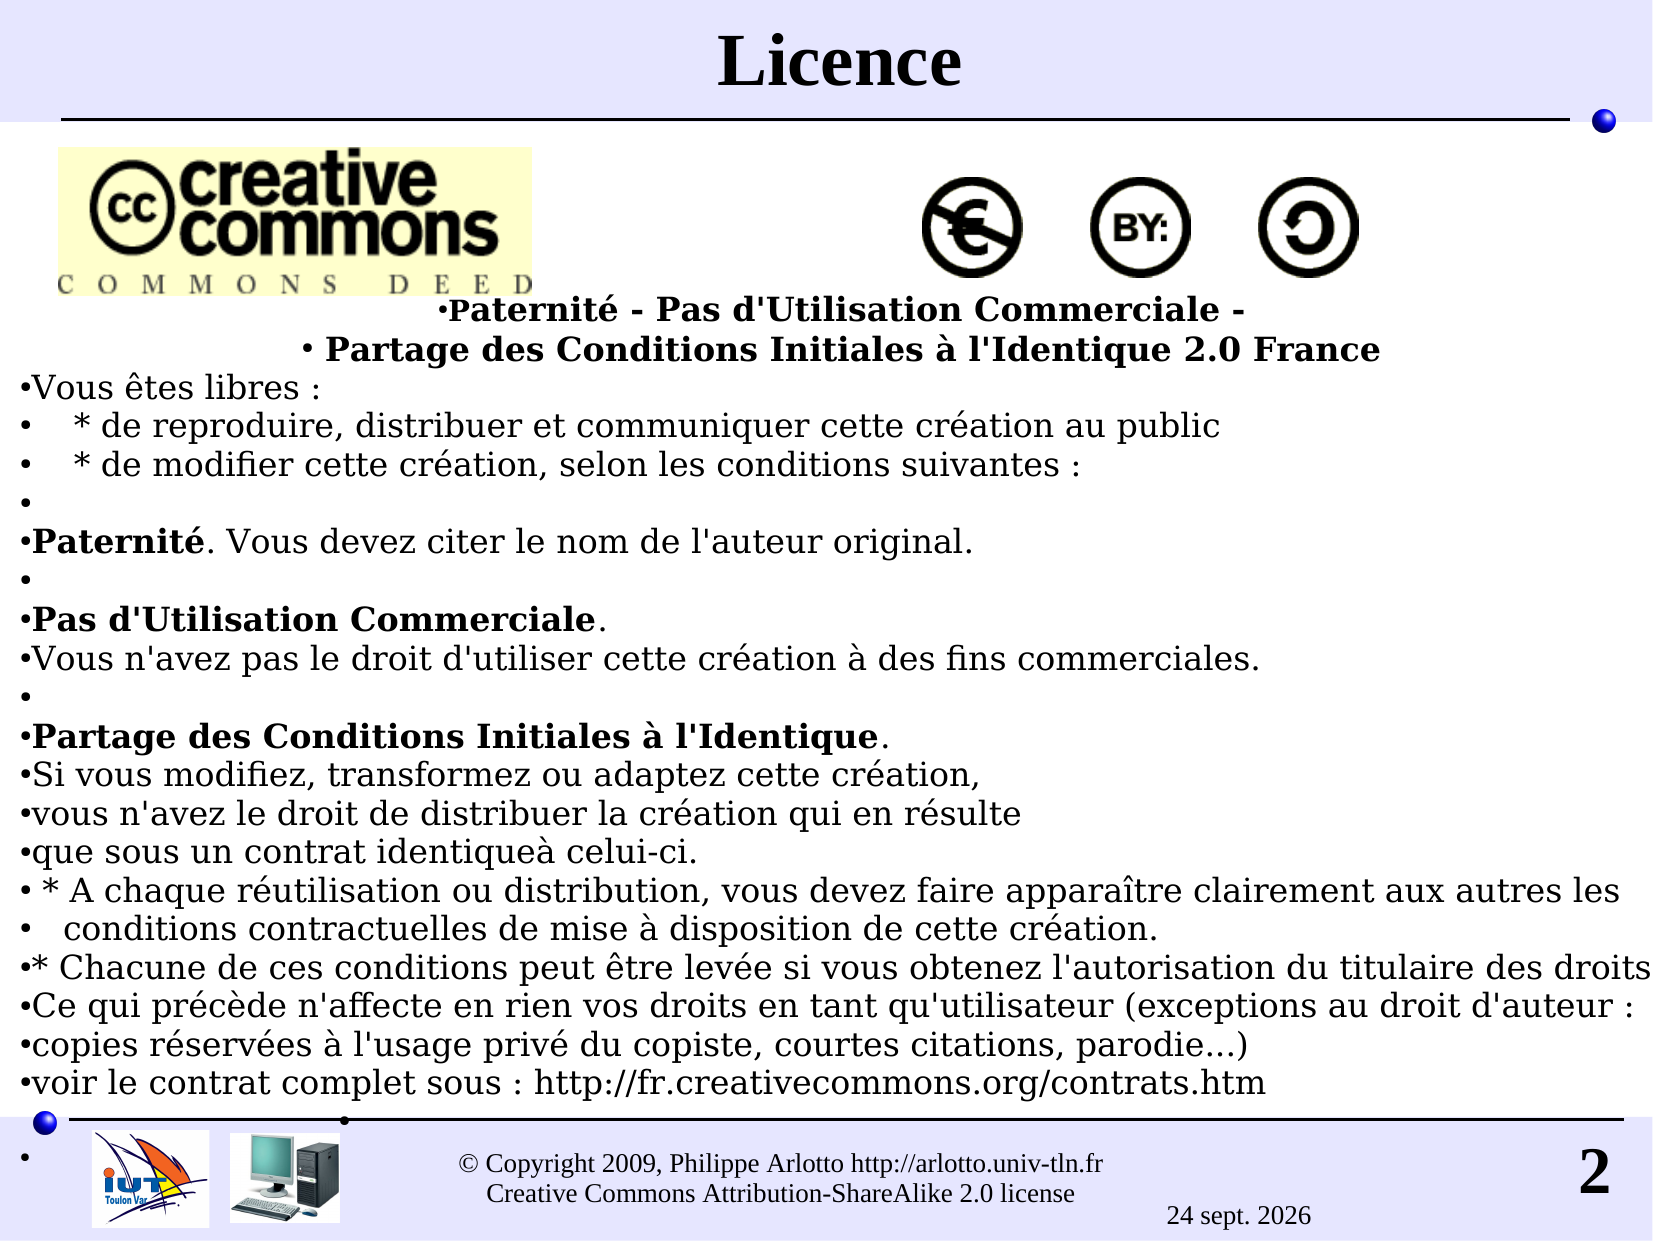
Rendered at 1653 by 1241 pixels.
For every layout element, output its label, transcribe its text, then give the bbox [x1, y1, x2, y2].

title Licence [95, 11, 1585, 110]
picture [58, 147, 532, 290]
picture [922, 177, 1023, 278]
picture [1090, 177, 1191, 278]
picture [230, 1176, 340, 1223]
picture [1258, 177, 1359, 278]
text_box Paternité - Pas d'Utilisation Commerciale - Partage des Conditions Initiales à l'Identique 2.0 France Vous êtes libres : * de reproduire, distribuer et communiquer cette création au public * de modifier cette création, selon les conditions suivantes : Paternité. Vous devez citer le nom de l'auteur original. Pas d'Utilisation Commerciale. Vous n'avez pas le droit d'utiliser cette création à des fins commerciales. Partage des Conditions Initiales à l'Identique. Si vous modifiez, transformez ou adaptez cette création, vous n'avez le droit de distribuer la création qui en résulte que sous un contrat identiqueà celui-ci. * A chaque réutilisation ou distribution, vous devez faire apparaître clairement aux autres les conditions contractuelles de mise à disposition de cette création. * Chacune de ces conditions peut être levée si vous obtenez l'autorisation du titulaire des droits. Ce qui précède n'affecte en rien vos droits en tant qu'utilisateur (exceptions au droit d'auteur : copies réservées à l'usage privé du copiste, courtes citations, parodie...) voir le contrat complet sous : http://fr.creativecommons.org/contrats.htm [19, 290, 1653, 1176]
